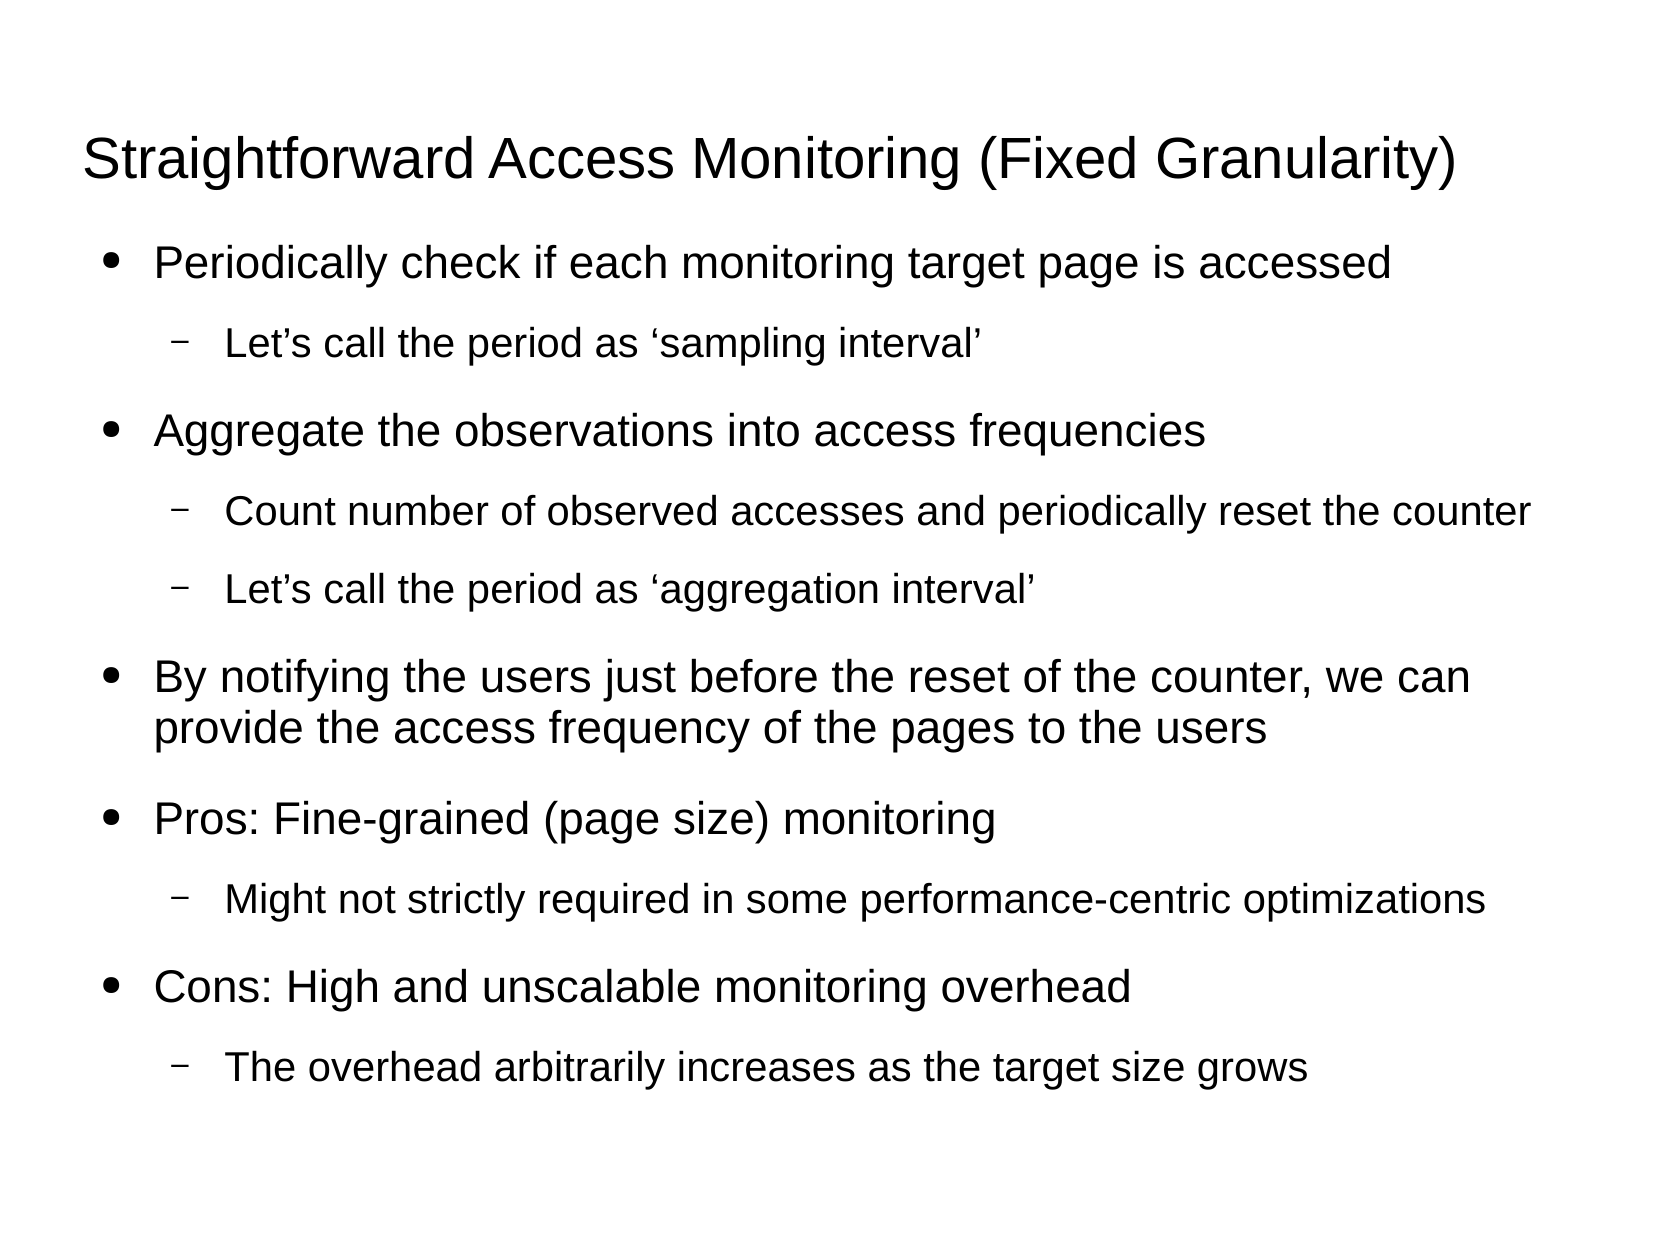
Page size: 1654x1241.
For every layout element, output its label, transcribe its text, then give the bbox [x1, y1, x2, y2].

list Periodically check if each monitoring target page is accessed Let’s call the period as ‘sampling interval’ Aggregate the observations into access frequencies Count number of observed accesses and periodically reset the counter Let’s call the period as ‘aggregation interval’ By notifying the users just before the reset of the counter, we can provide the access frequency of the pages to the users Pros: Fine-grained (page size) monitoring Might not strictly required in some performance-centric optimizations Cons: High and unscalable monitoring overhead The overhead arbitrarily increases as the target size grows [82, 236, 1571, 1111]
title Straightforward Access Monitoring (Fixed Granularity) [82, 108, 1571, 210]
